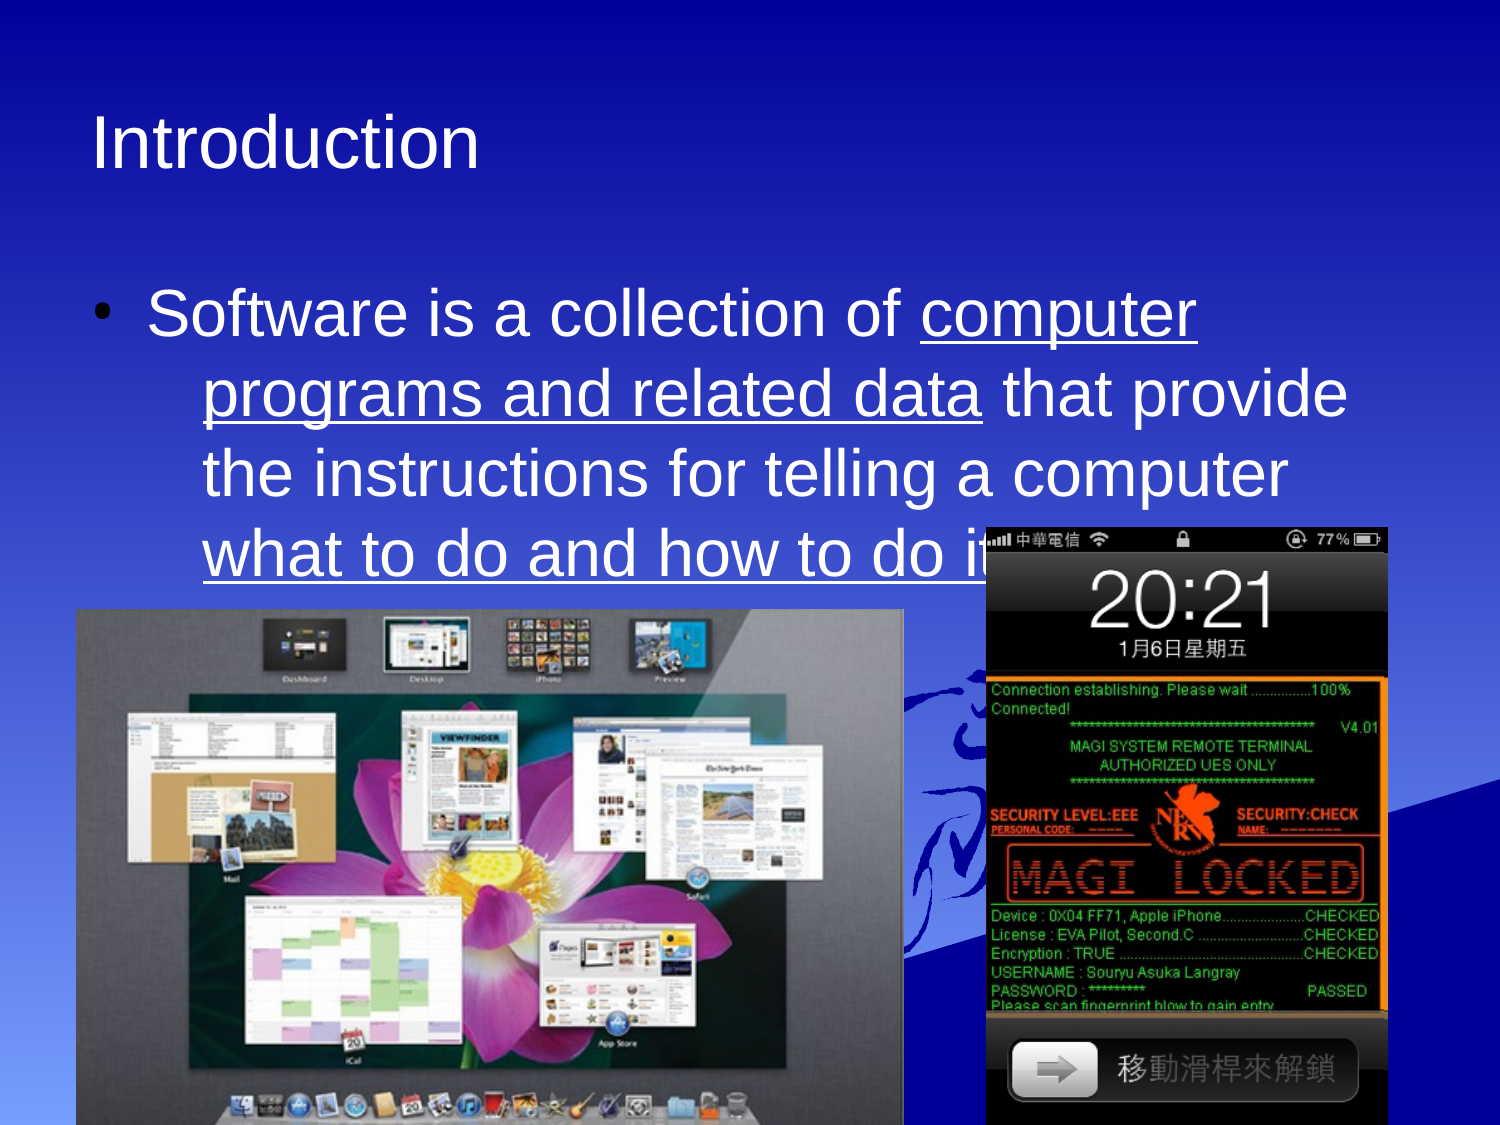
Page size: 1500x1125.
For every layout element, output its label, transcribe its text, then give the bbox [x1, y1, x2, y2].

list Software is a collection of computer programs and related data that provide the instructions for telling a computer what to do and how to do it. [75, 262, 1426, 1005]
title Introduction [75, 45, 1426, 233]
picture [986, 527, 1388, 1125]
picture [76, 609, 904, 1125]
